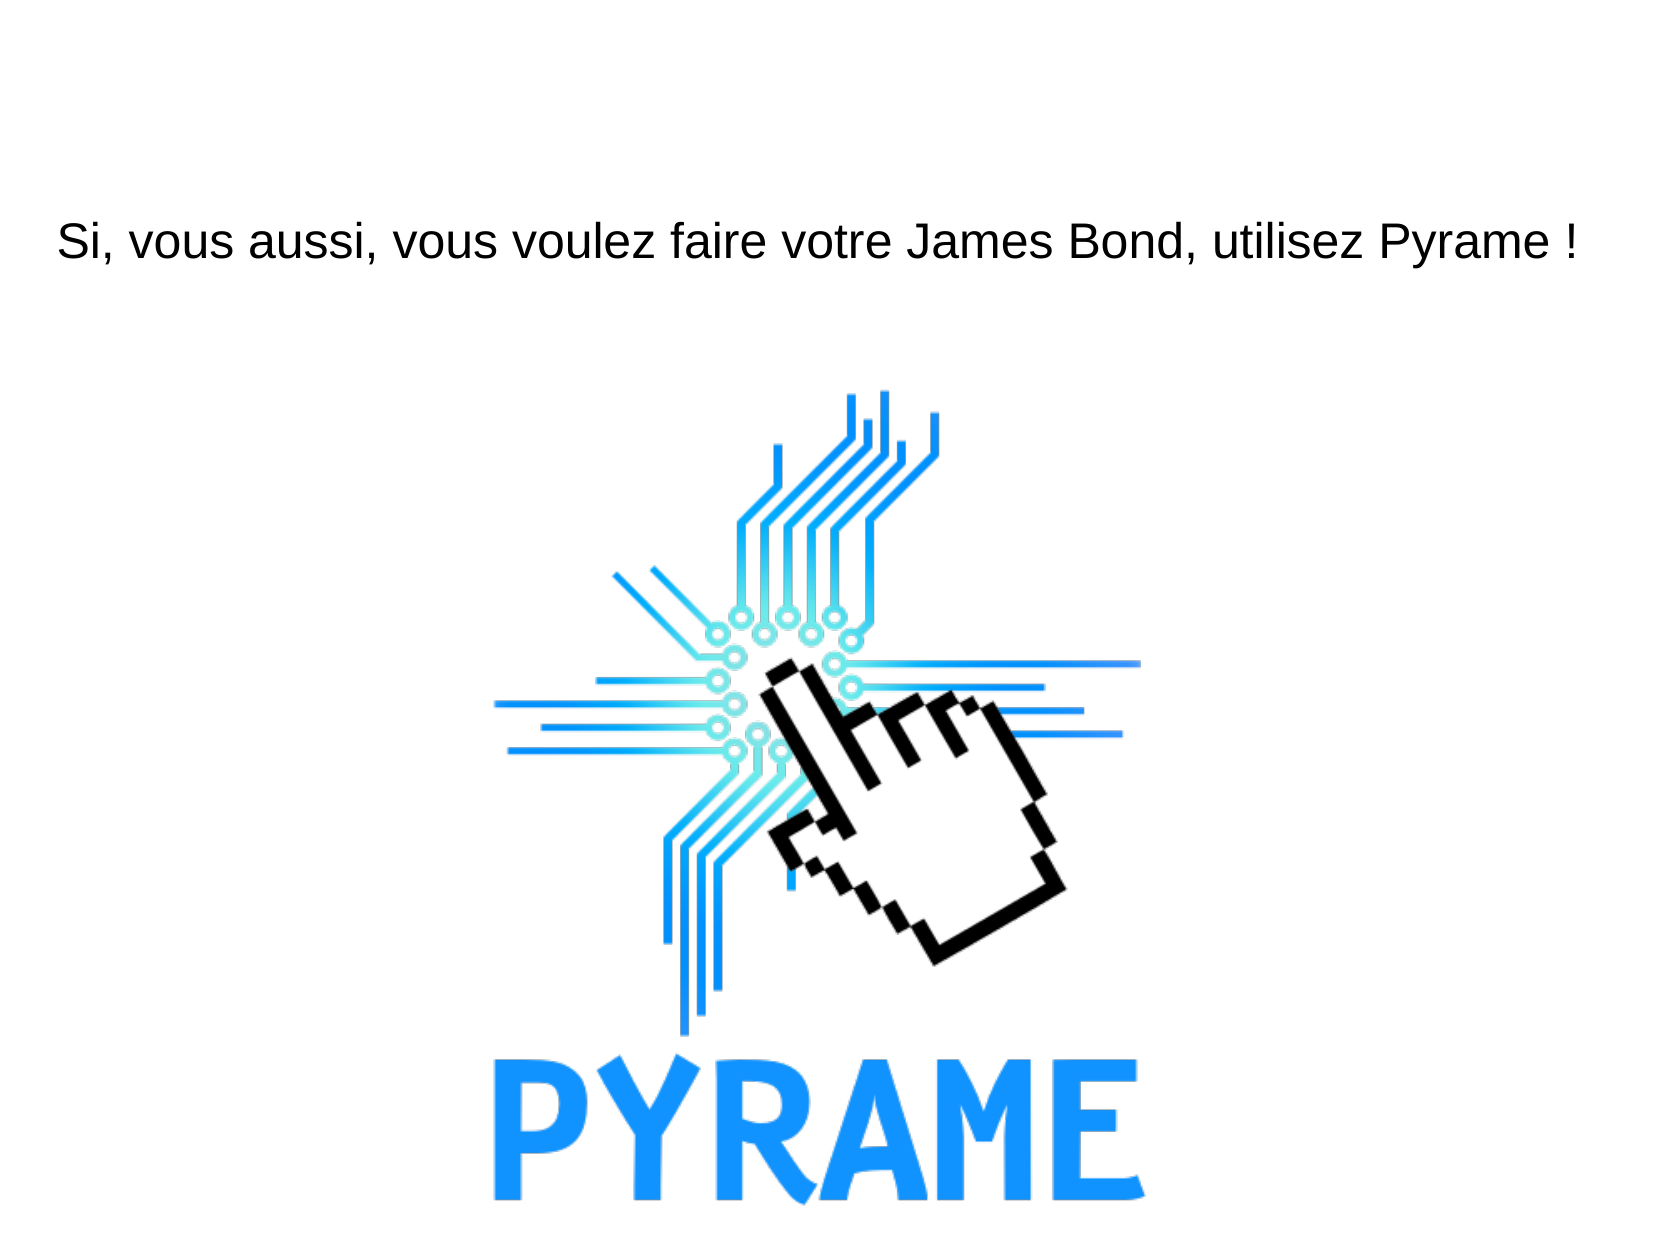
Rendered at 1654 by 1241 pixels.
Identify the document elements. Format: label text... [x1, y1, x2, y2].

picture [484, 377, 1151, 1212]
text_box Si, vous aussi, vous voulez faire votre James Bond, utilisez Pyrame ! [41, 205, 1595, 277]
